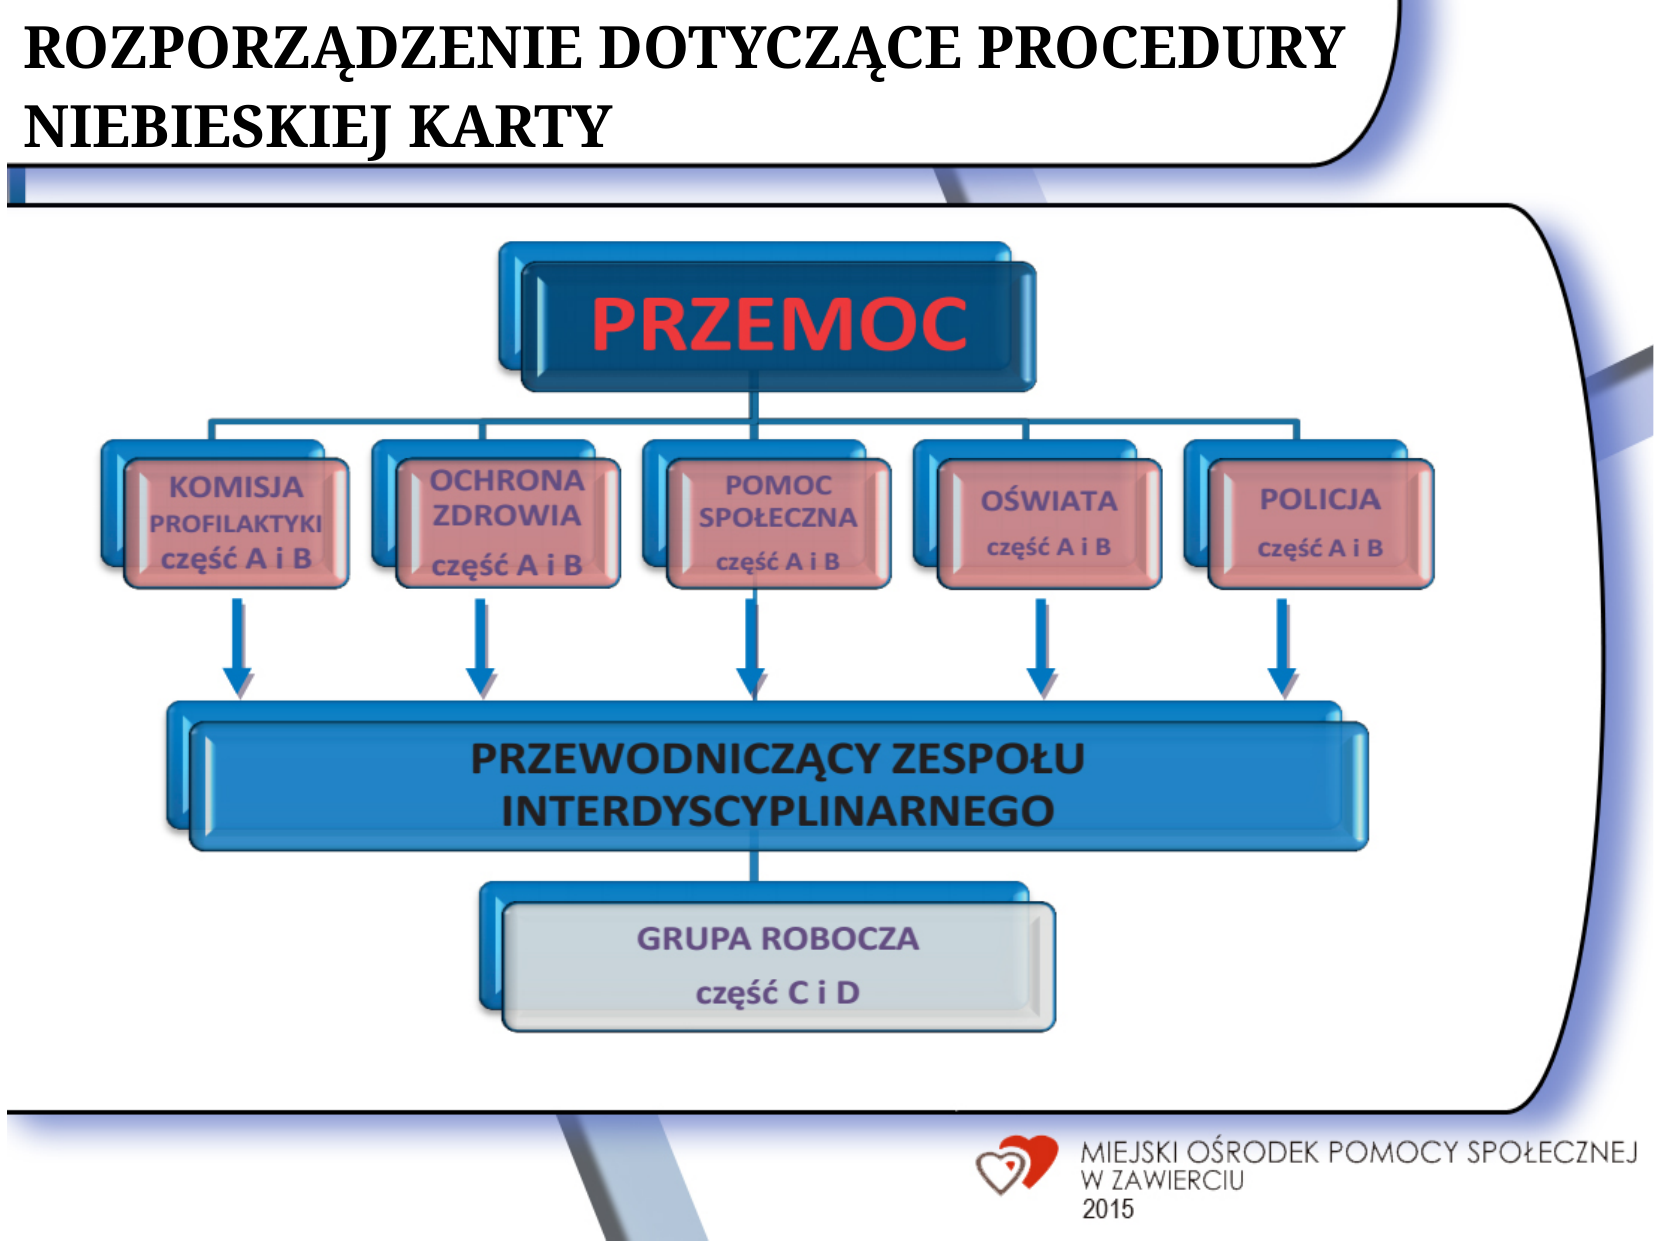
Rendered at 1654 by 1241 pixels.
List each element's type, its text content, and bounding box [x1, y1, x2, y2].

picture [7, 0, 1654, 1241]
title ROZPORZĄDZENIE DOTYCZĄCE PROCEDURY NIEBIESKIEJ KARTY [0, 0, 1359, 175]
subtitle [23, 220, 1512, 1099]
